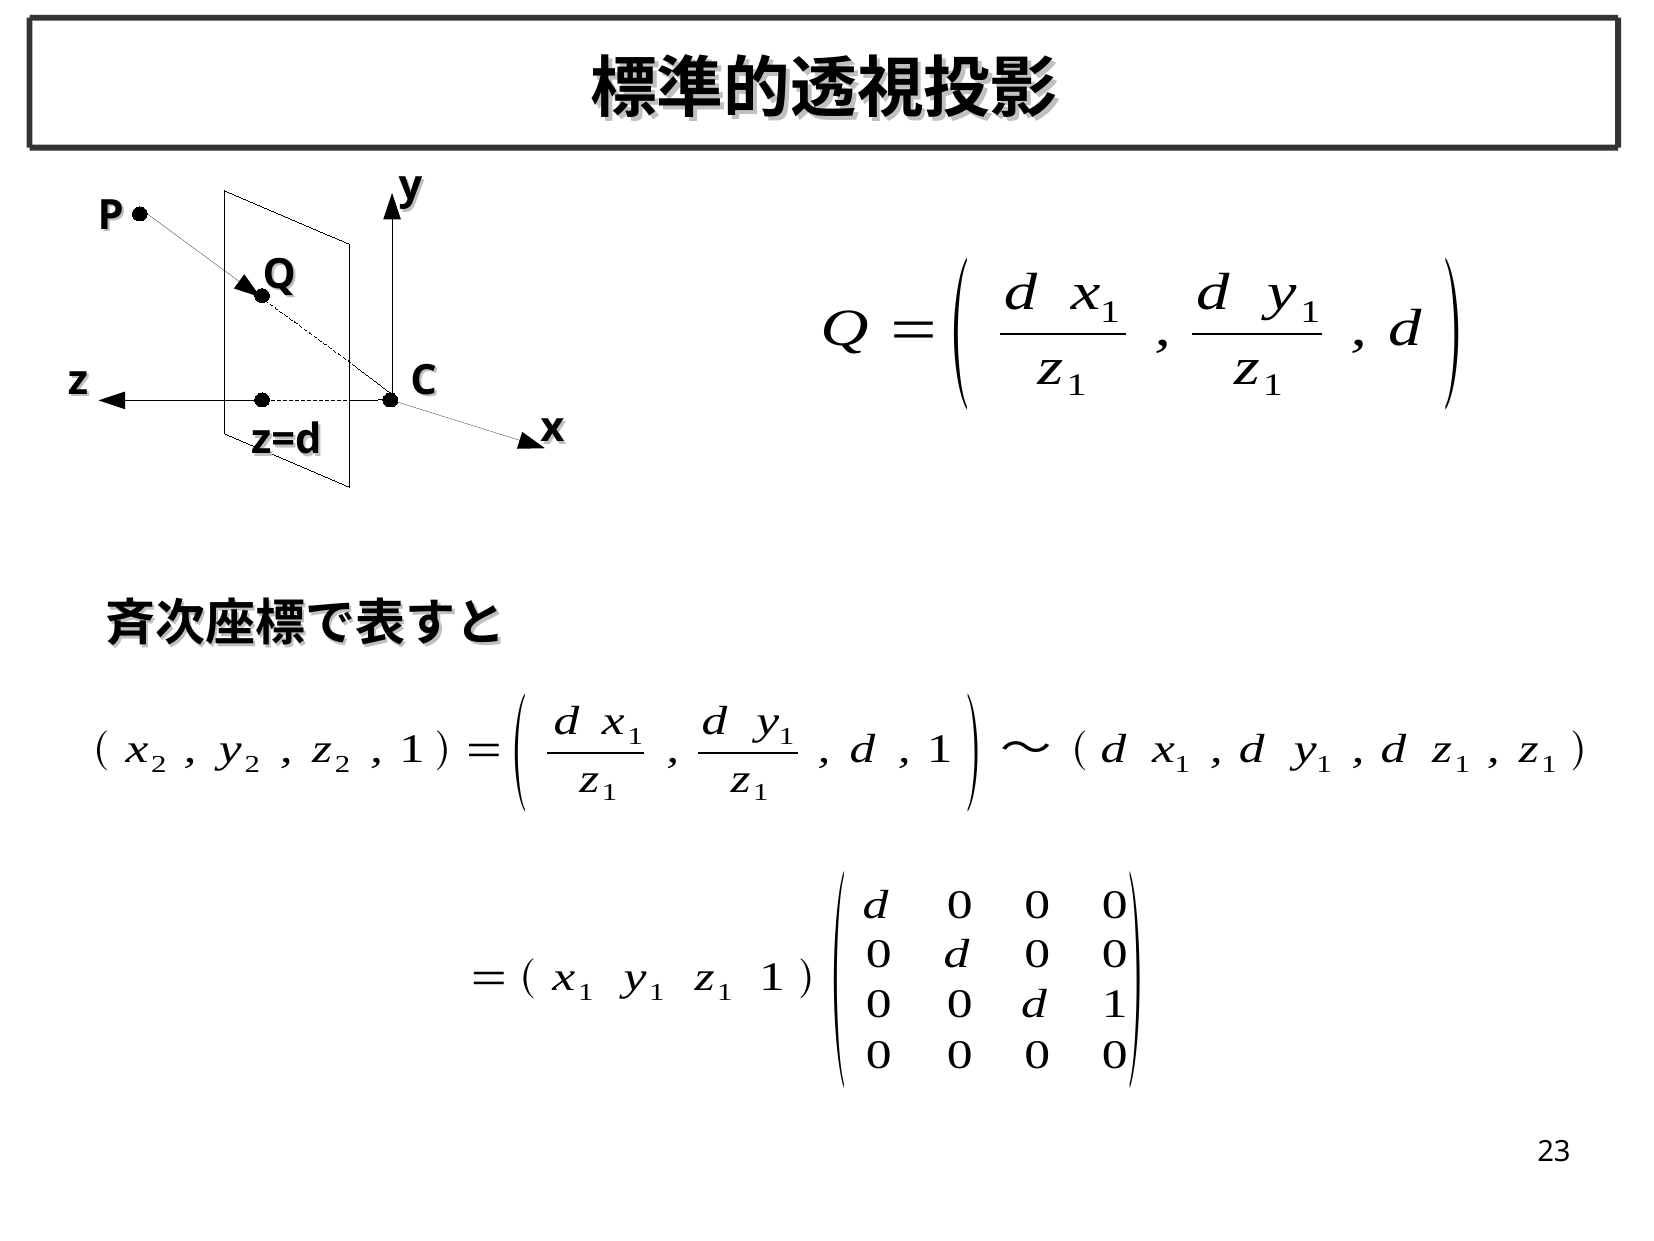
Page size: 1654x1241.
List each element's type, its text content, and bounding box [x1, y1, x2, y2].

text_box Q [248, 236, 325, 308]
text_box 標準的透視投影 [29, 17, 1619, 148]
text_box z [53, 342, 130, 414]
text_box 斉次座標で表すと [90, 575, 483, 644]
text_box P [82, 177, 160, 249]
text_box z=d [236, 401, 343, 473]
text_box [382, 393, 395, 407]
text_box y [383, 147, 461, 219]
text_box x [525, 389, 603, 461]
text_box C [395, 342, 473, 414]
chart [70, 691, 1599, 813]
chart [791, 253, 1489, 411]
text_box [254, 392, 270, 401]
chart [448, 868, 1164, 1088]
